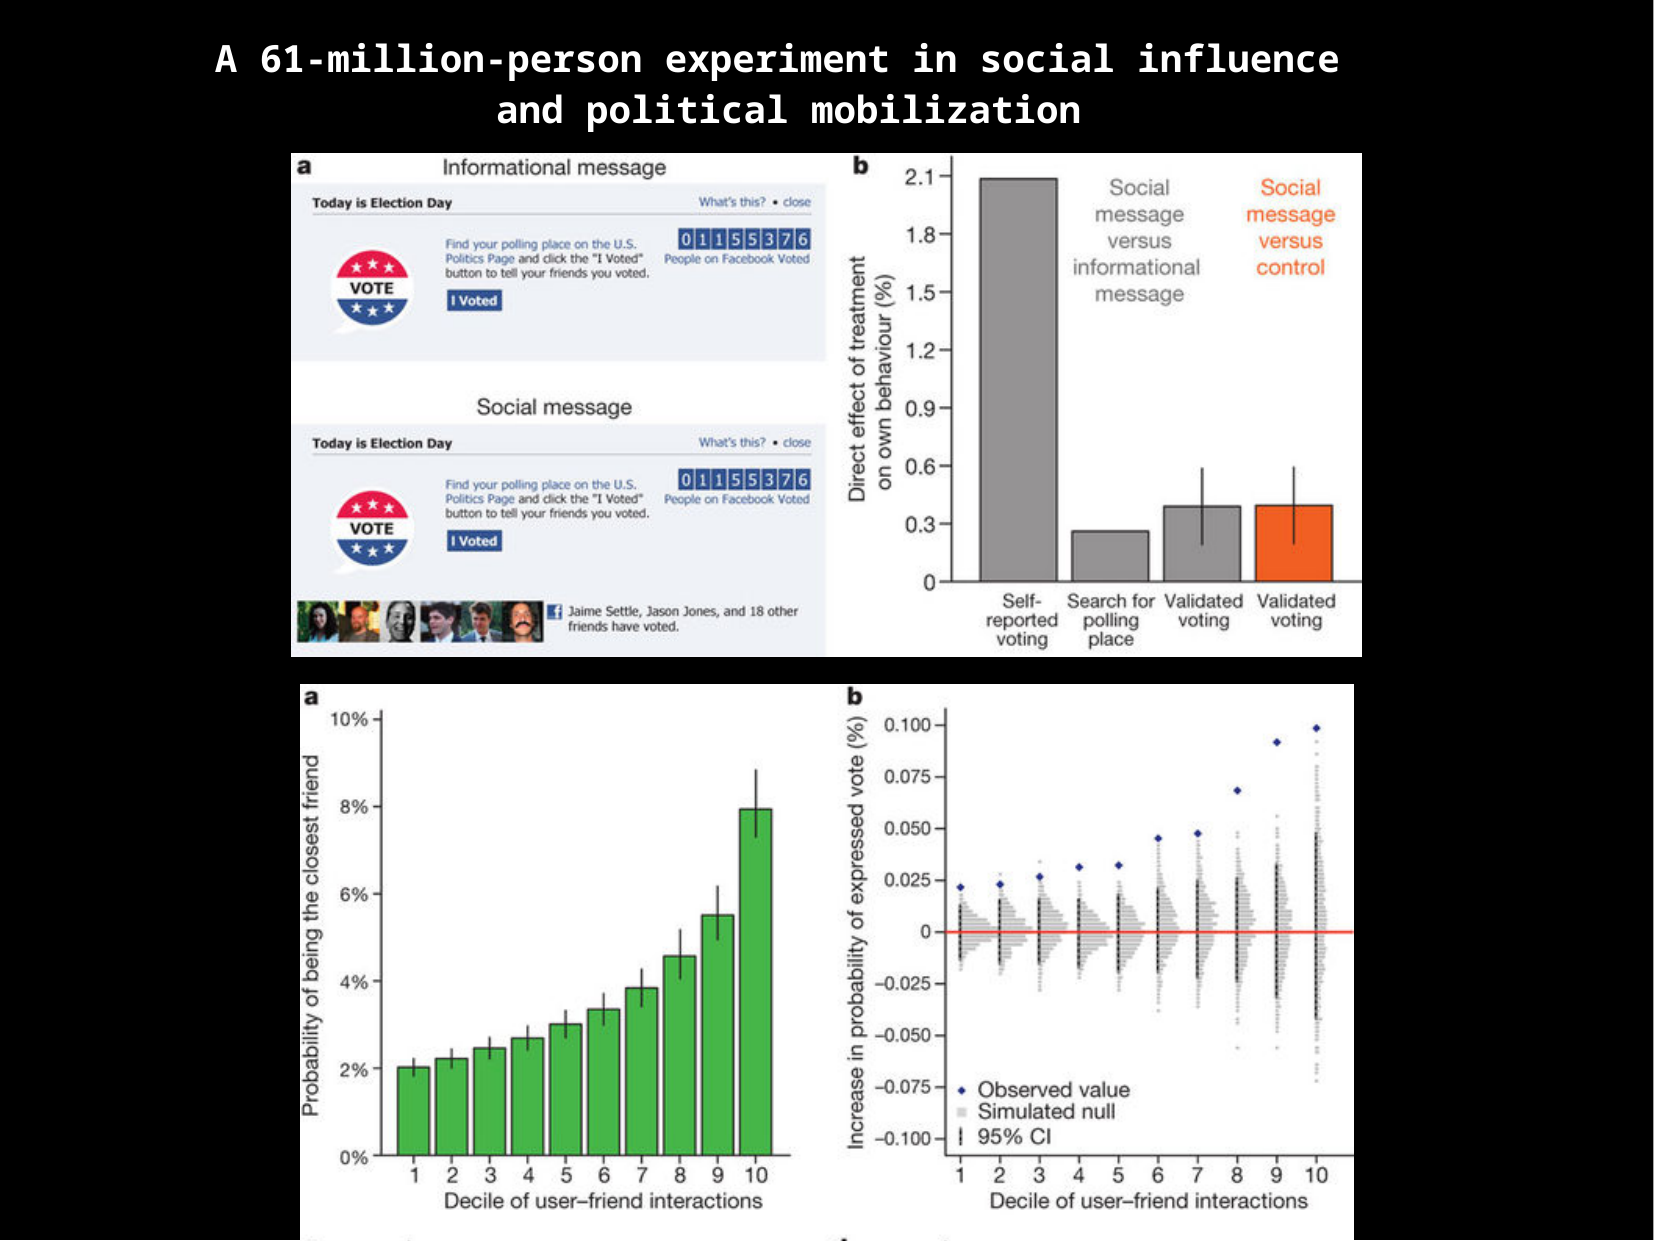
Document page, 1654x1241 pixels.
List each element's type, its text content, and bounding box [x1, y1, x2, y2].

picture [291, 153, 1362, 657]
text_box A 61-million-person experiment in social influence and political mobilization [199, 25, 1454, 125]
picture [300, 684, 1354, 1241]
